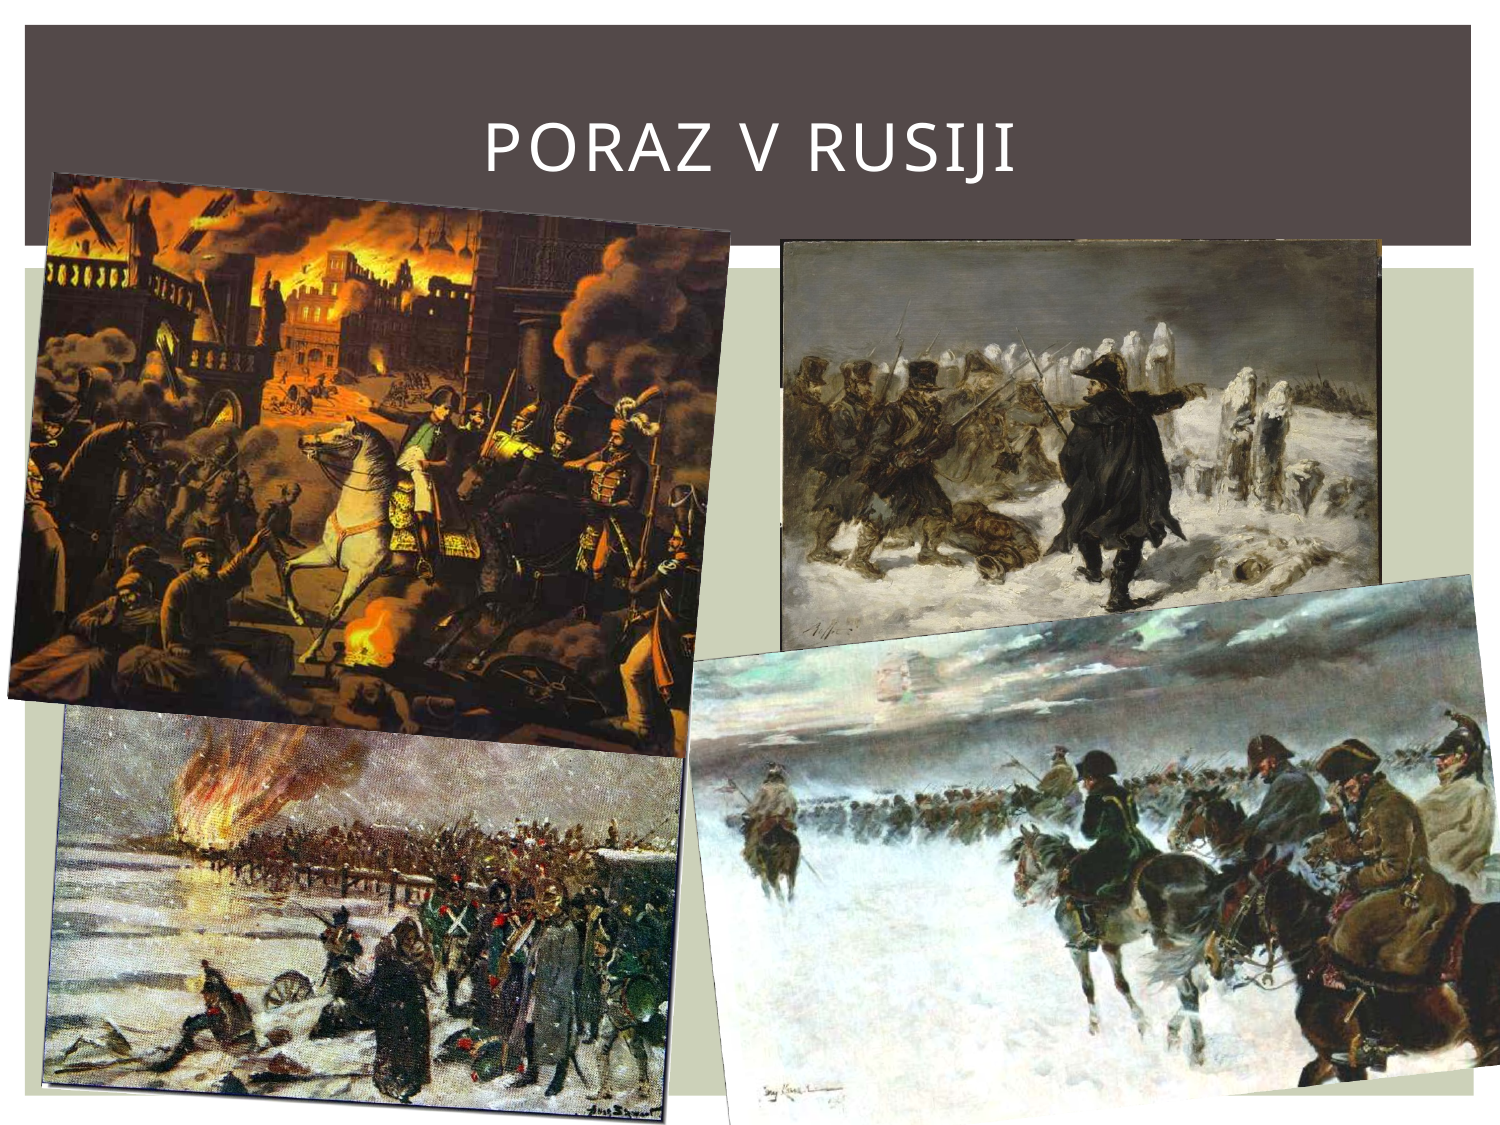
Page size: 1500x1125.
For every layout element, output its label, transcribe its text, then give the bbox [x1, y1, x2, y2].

picture [7, 172, 1500, 1125]
title Poraz v rusiji [62, 58, 1438, 232]
